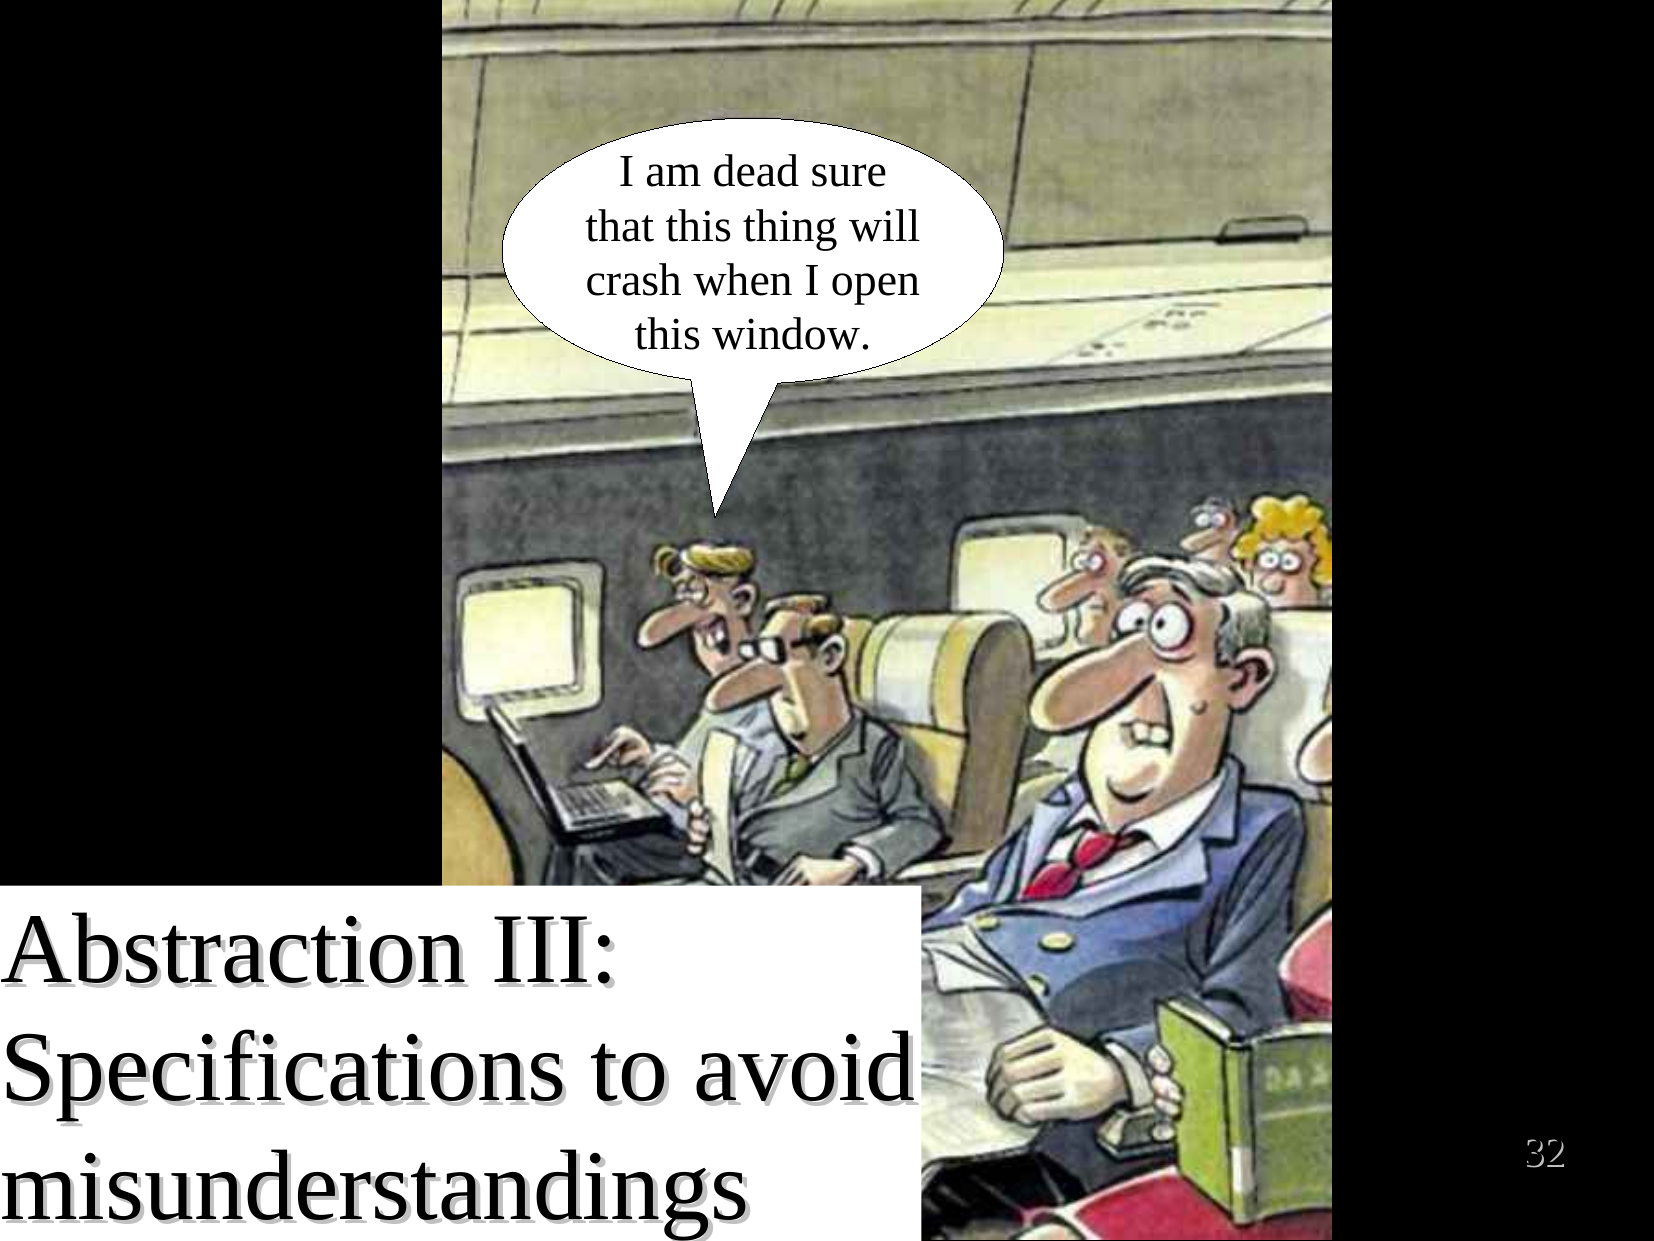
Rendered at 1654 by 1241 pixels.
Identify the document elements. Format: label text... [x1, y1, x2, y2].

text_box <Foliennummer> [1332, 1122, 1566, 1178]
text_box I am dead sure that this thing will crash when I open this window. [502, 118, 1004, 518]
picture [442, 0, 1332, 1241]
text_box Abstraction III: Specifications to avoid misunderstandings [0, 885, 922, 1241]
text_box [0, 0, 442, 885]
text_box [1332, 0, 1654, 1241]
